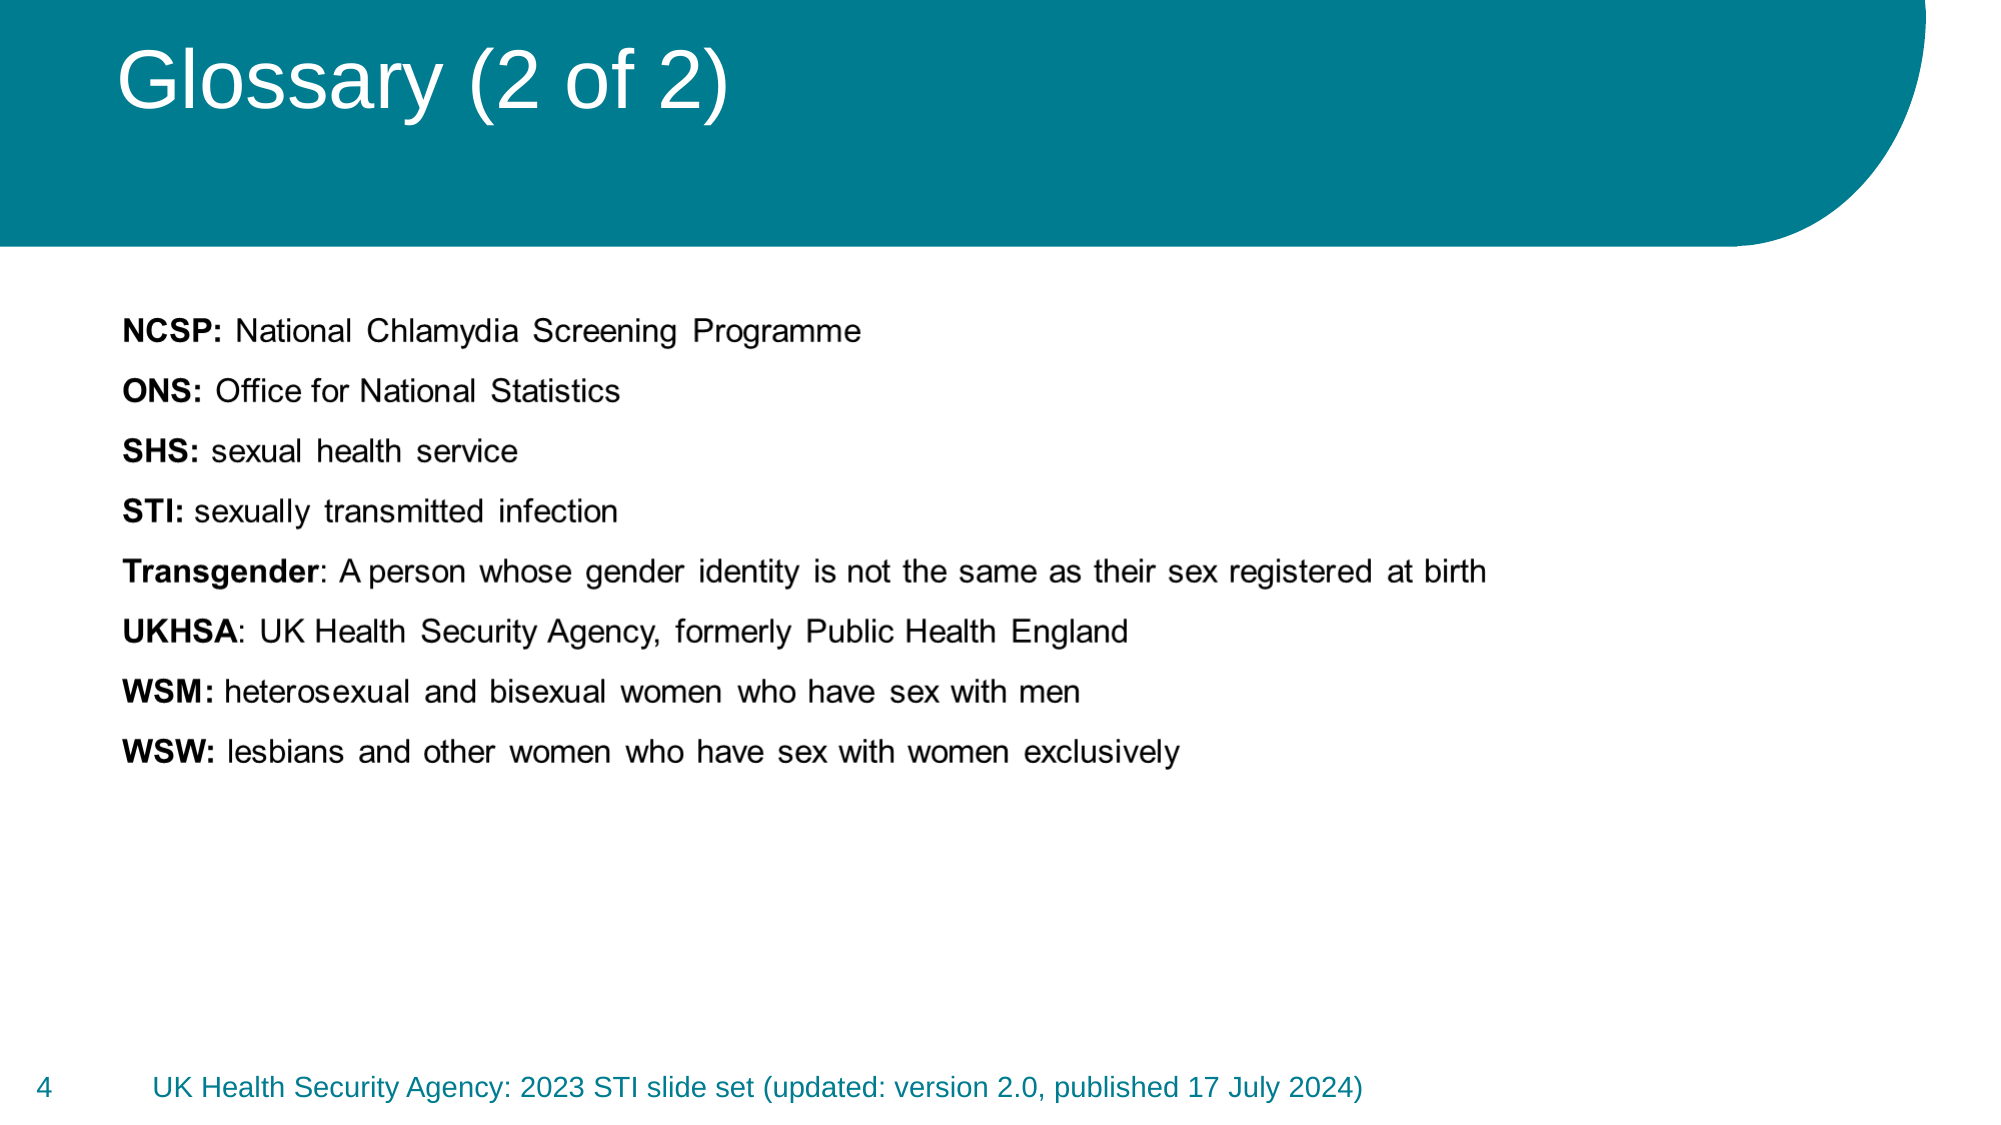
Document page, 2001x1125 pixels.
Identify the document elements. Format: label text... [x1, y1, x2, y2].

picture [101, 289, 1709, 836]
text_box [21, 1056, 120, 1117]
text_box UK Health Security Agency: 2023 STI slide set (updated: version 2.0, published 17 July 2024) [137, 1056, 1780, 1116]
title Glossary (2 of 2) [101, 29, 1747, 189]
